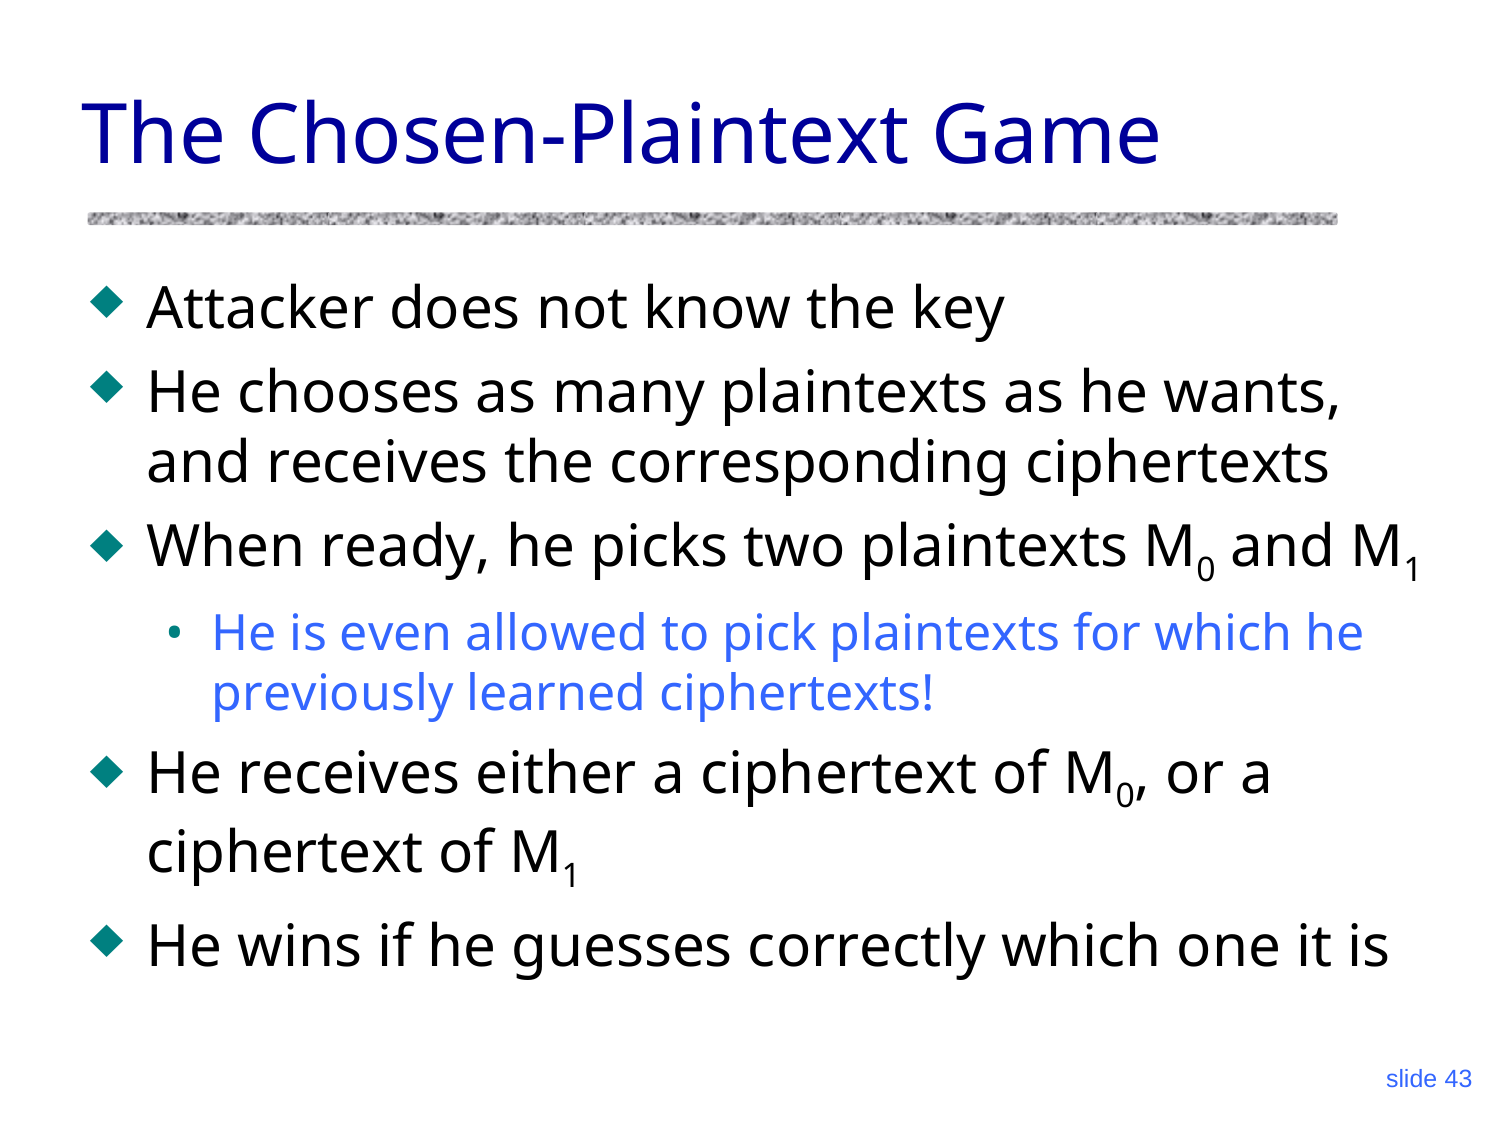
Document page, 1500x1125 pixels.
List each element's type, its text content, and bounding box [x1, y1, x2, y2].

picture [87, 212, 1338, 226]
list Attacker does not know the key He chooses as many plaintexts as he wants, and receives the corresponding ciphertexts When ready, he picks two plaintexts M0 and M1 He is even allowed to pick plaintexts for which he previously learned ciphertexts! He receives either a ciphertext of M0, or a ciphertext of M1 He wins if he guesses correctly which one it is [74, 262, 1475, 994]
title The Chosen-Plaintext Game [66, 37, 1342, 188]
text_box slide <number> [1174, 1025, 1488, 1101]
